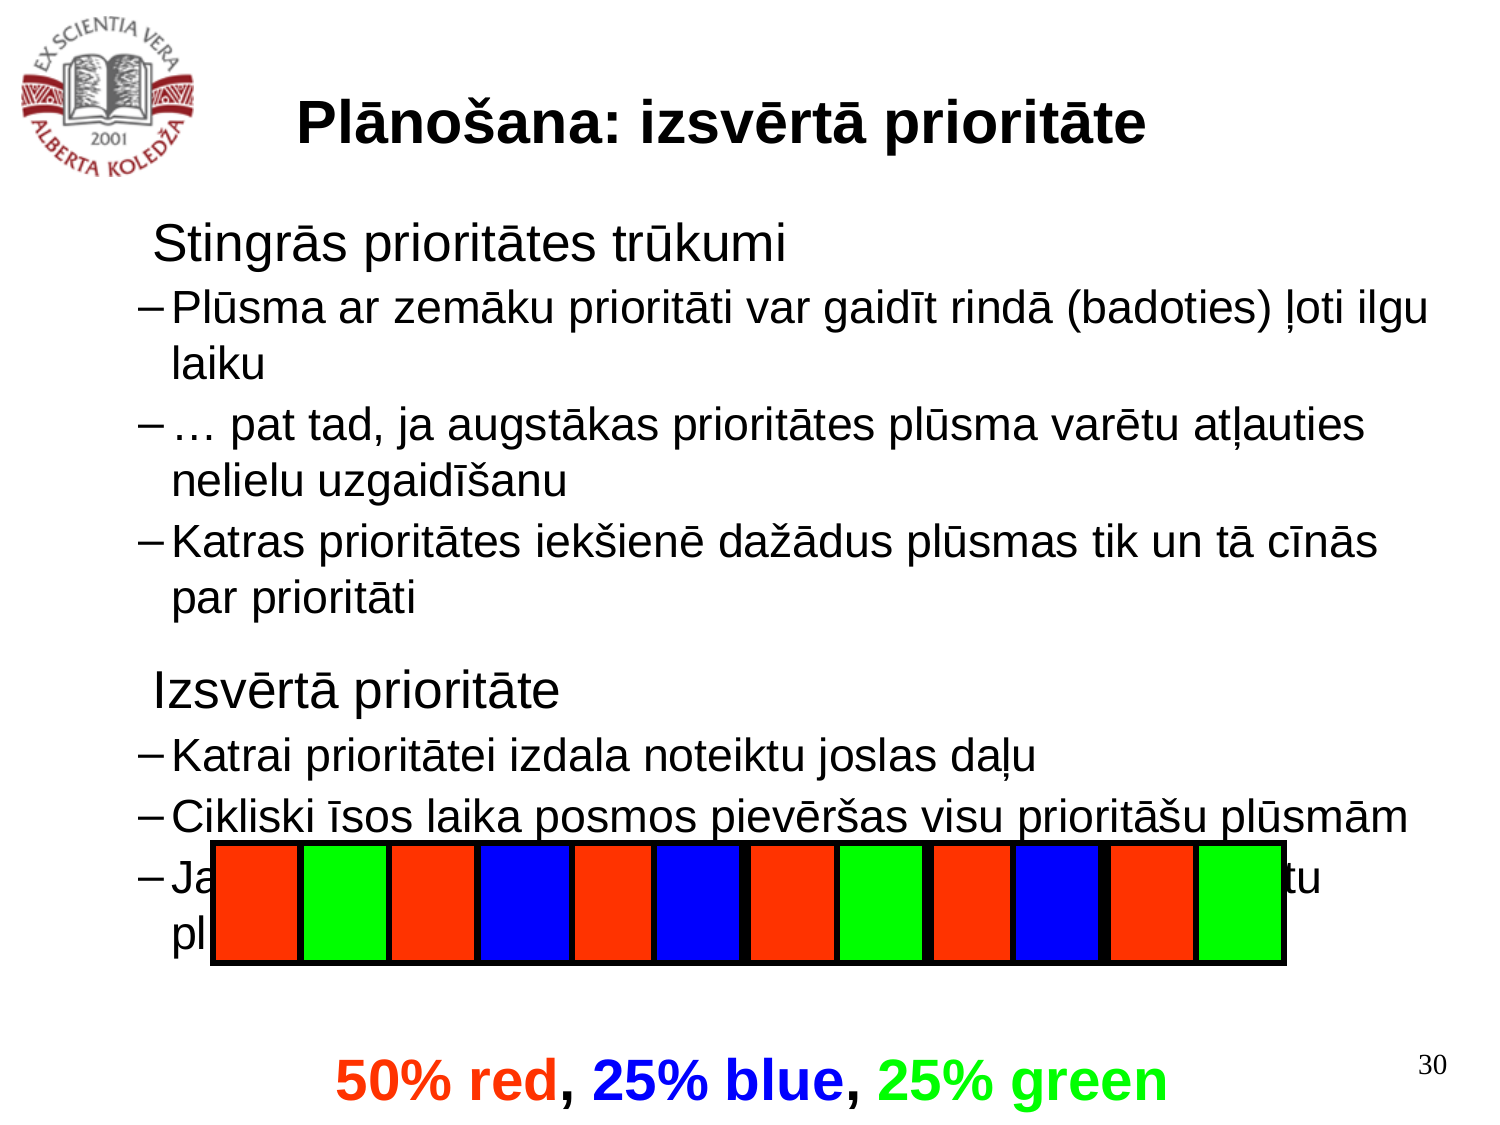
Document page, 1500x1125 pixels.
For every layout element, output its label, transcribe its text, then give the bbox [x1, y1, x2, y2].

text_box [931, 843, 1102, 963]
text_box [748, 843, 925, 963]
text_box 50% red, 25% blue, 25% green [321, 1034, 1184, 1120]
text_box [212, 843, 743, 963]
text_box [1107, 843, 1285, 963]
list Stingrās prioritātes trūkumi Plūsma ar zemāku prioritāti var gaidīt rindā (badoties) ļoti ilgu laiku … pat tad, ja augstākas prioritātes plūsma varētu atļauties nelielu uzgaidīšanu Katras prioritātes iekšienē dažādus plūsmas tik un tā cīnās par prioritāti Izsvērtā prioritāte Katrai prioritātei izdala noteiktu joslas daļu Cikliski īsos laika posmos pievēršas visu prioritāšu plūsmām Ja kāda no plūsmām nav aktīva, tās vietā sūta kādu citu plūsmu [74, 200, 1463, 975]
picture [21, 16, 194, 177]
text_box <skaitlis> [1312, 1037, 1463, 1101]
title Plānošana: izsvērtā prioritāte [50, 62, 1374, 175]
